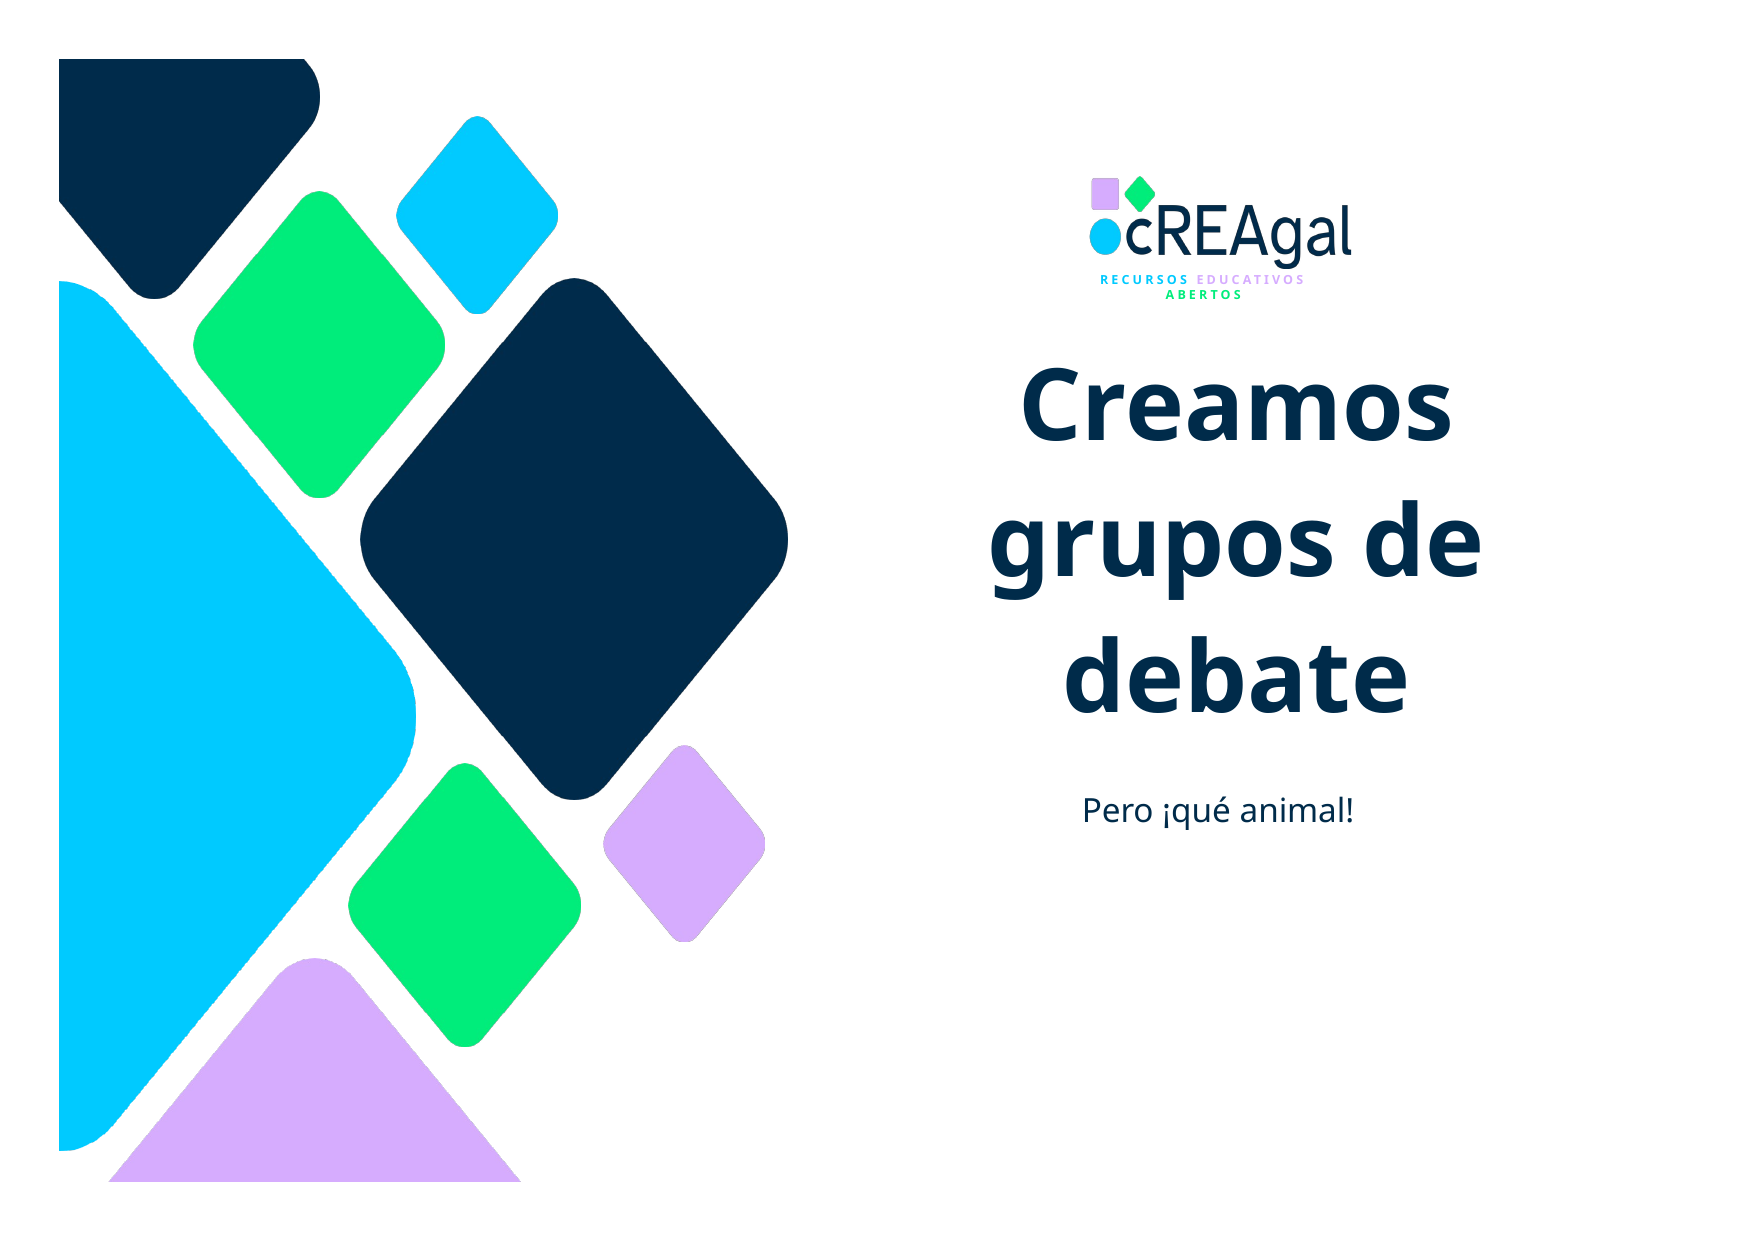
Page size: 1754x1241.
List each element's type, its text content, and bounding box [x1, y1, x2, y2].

list Pero ¡qué animal! [856, 706, 1581, 914]
picture [481, 116, 558, 208]
picture [1089, 176, 1352, 269]
title Creamos grupos de debate [844, 368, 1628, 707]
picture [59, 59, 788, 1182]
